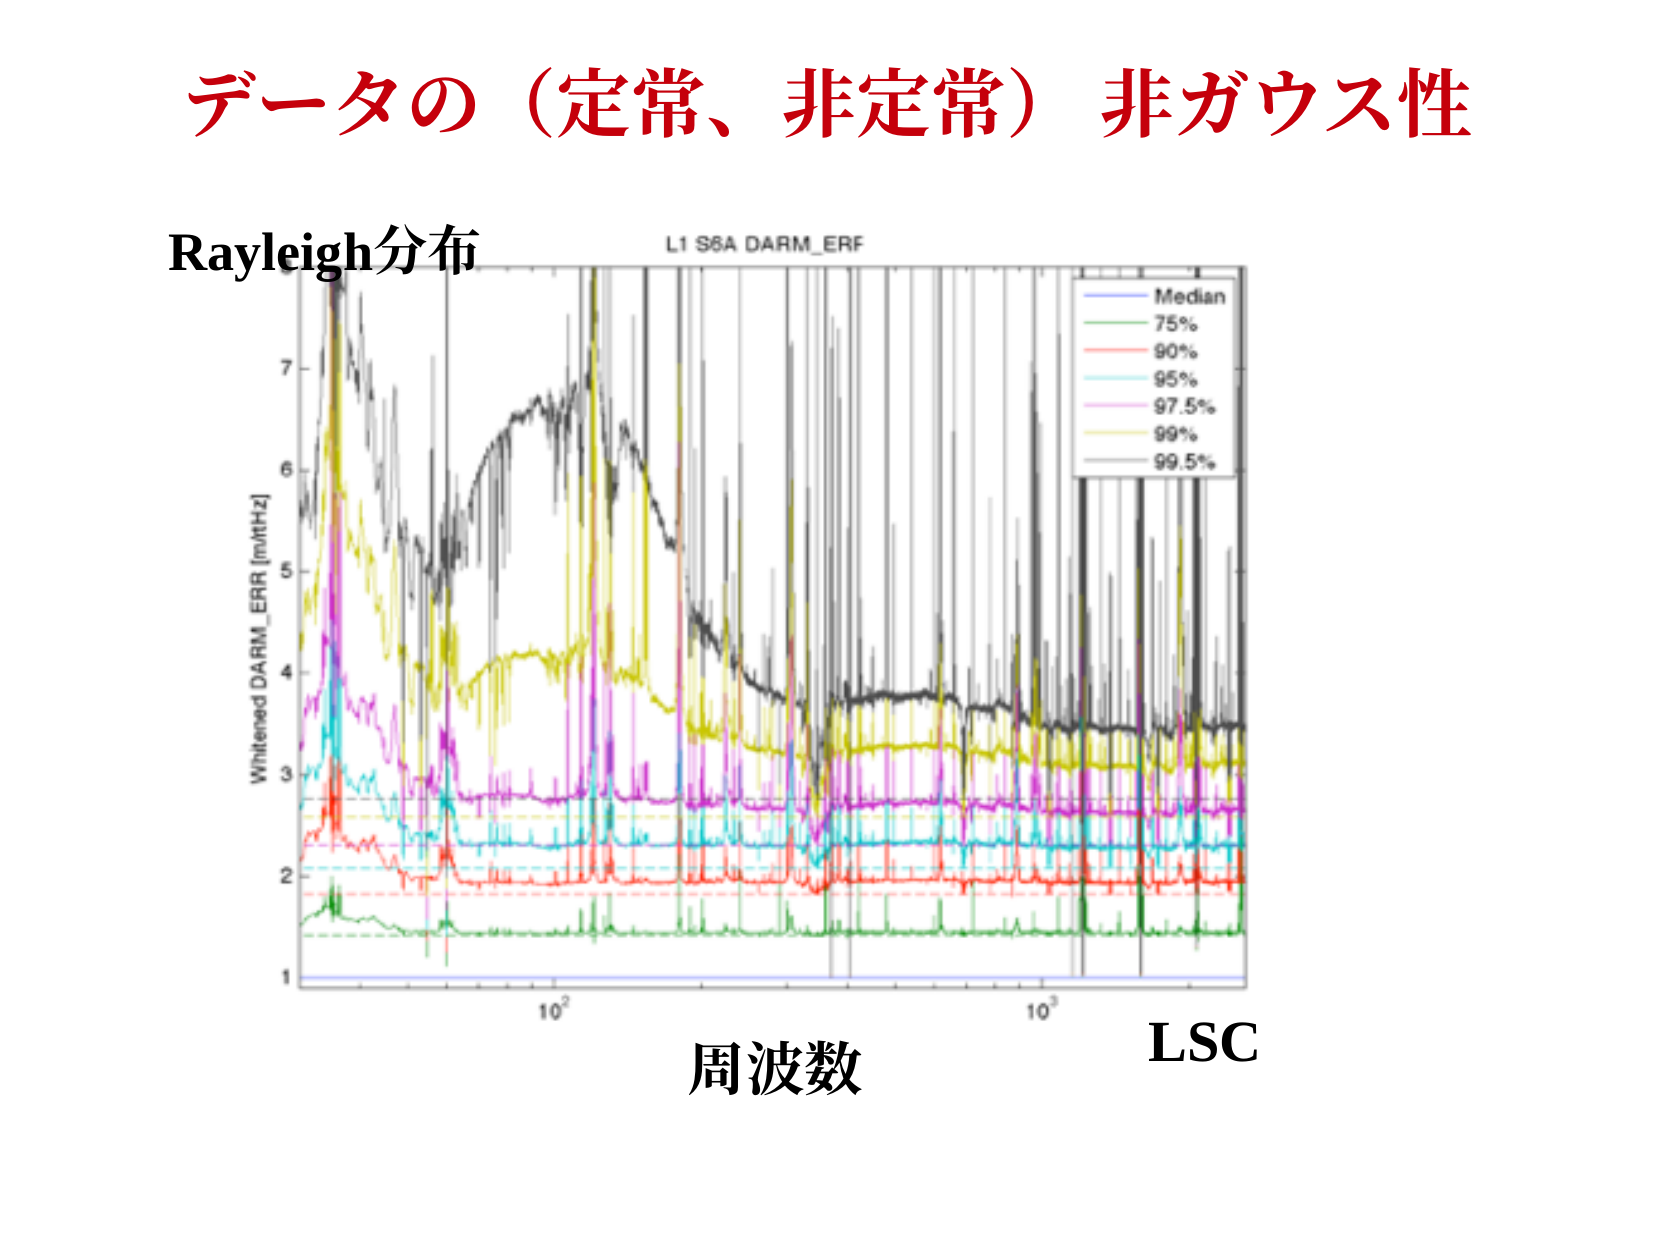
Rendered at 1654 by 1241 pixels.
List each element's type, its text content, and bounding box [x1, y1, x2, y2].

text_box 周波数 [673, 1015, 922, 1116]
picture [141, 200, 1362, 1087]
text_box Rayleigh分布 [153, 200, 508, 295]
title データの（定常、非定常） 非ガウス性 [82, 23, 1571, 175]
text_box LSC [1133, 1001, 1300, 1102]
